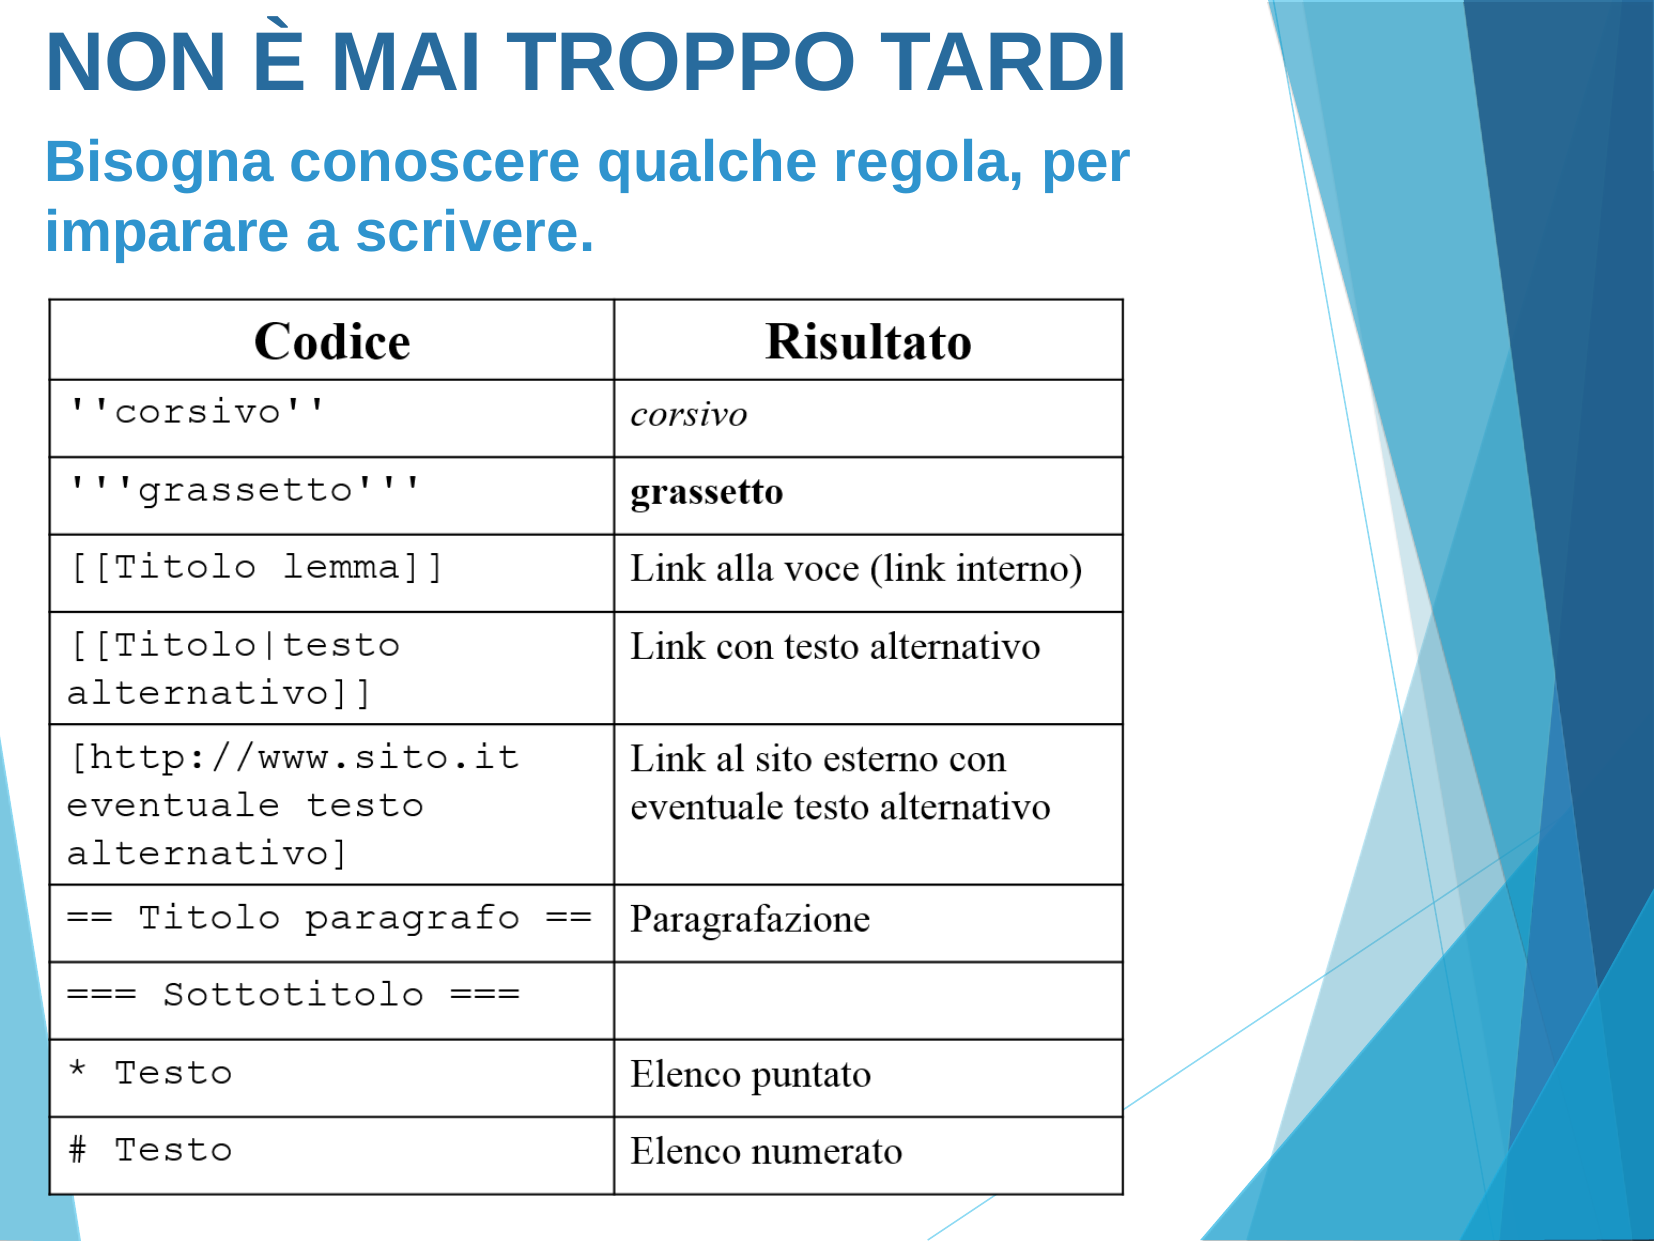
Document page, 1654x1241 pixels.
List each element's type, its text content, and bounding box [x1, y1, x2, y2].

text_box NON È MAI TROPPO TARDI [29, 0, 1309, 115]
text_box Bisogna conoscere qualche regola, per imparare a scrivere. [29, 116, 1309, 271]
picture [48, 290, 1126, 1198]
